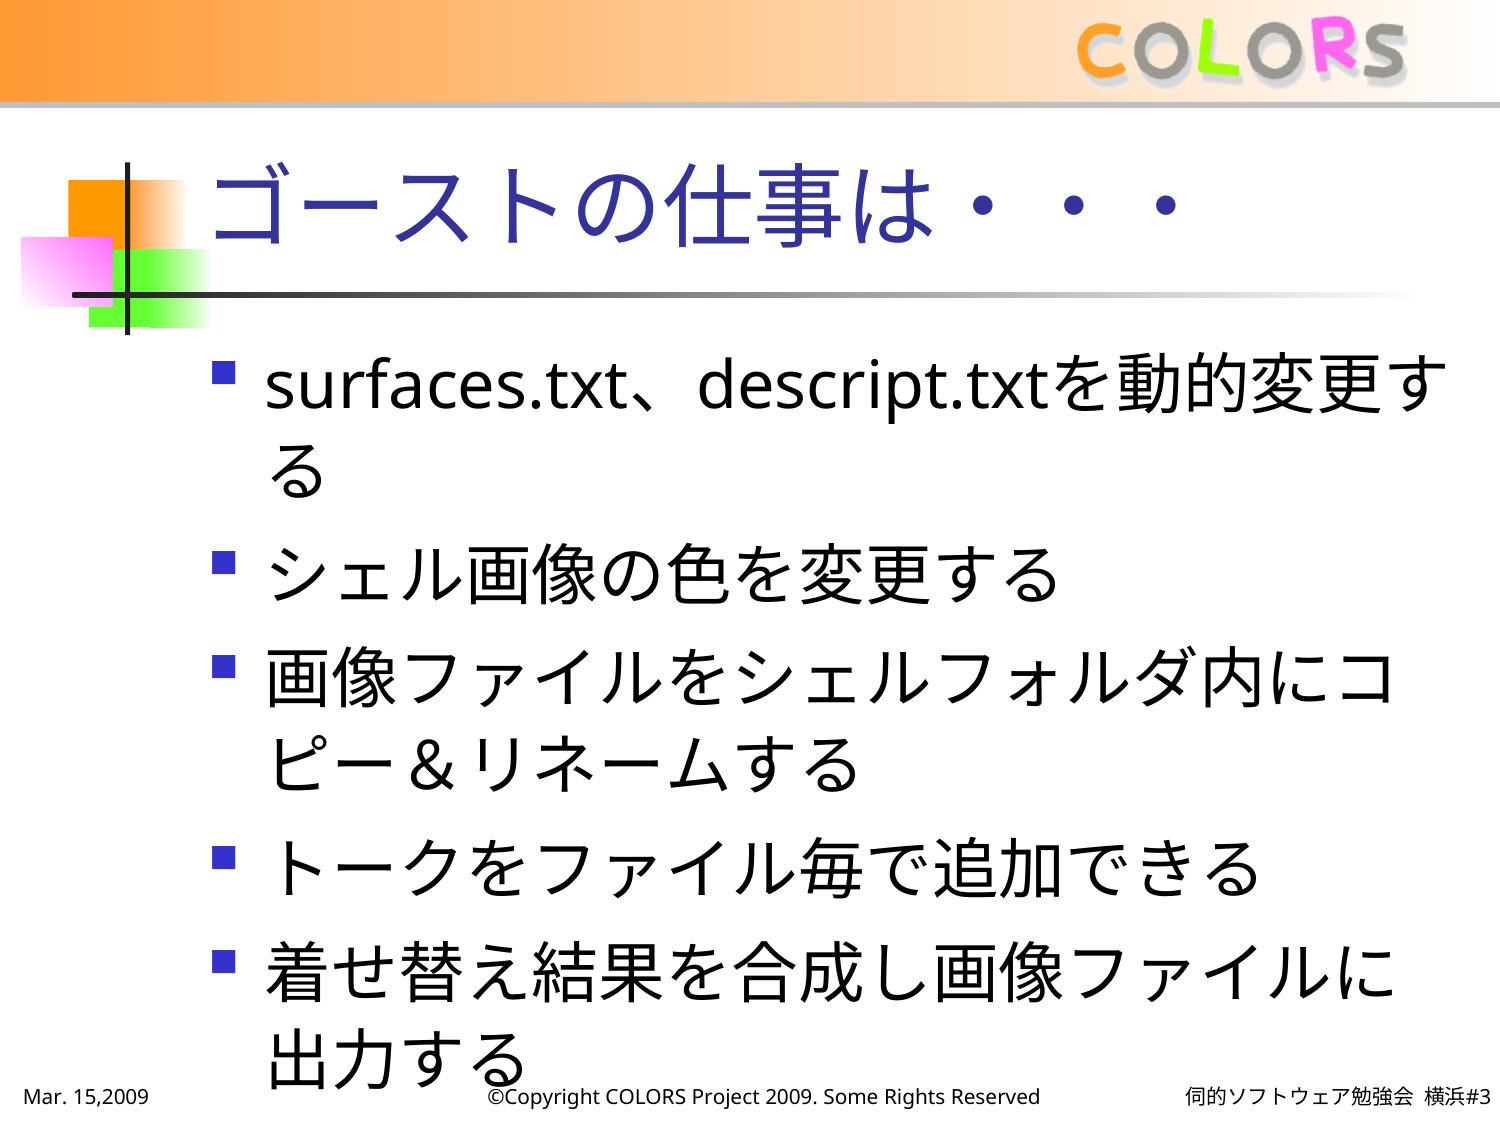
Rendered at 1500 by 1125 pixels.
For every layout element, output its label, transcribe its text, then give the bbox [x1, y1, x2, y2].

title ゴーストの仕事は・・・ [188, 35, 1468, 276]
list surfaces.txt、descript.txtを動的変更する シェル画像の色を変更する 画像ファイルをシェルフォルダ内にコピー＆リネームする トークをファイル毎で追加できる 着せ替え結果を合成し画像ファイルに出力する （今後）シェル及びゴーストとして出力 [193, 331, 1469, 1010]
